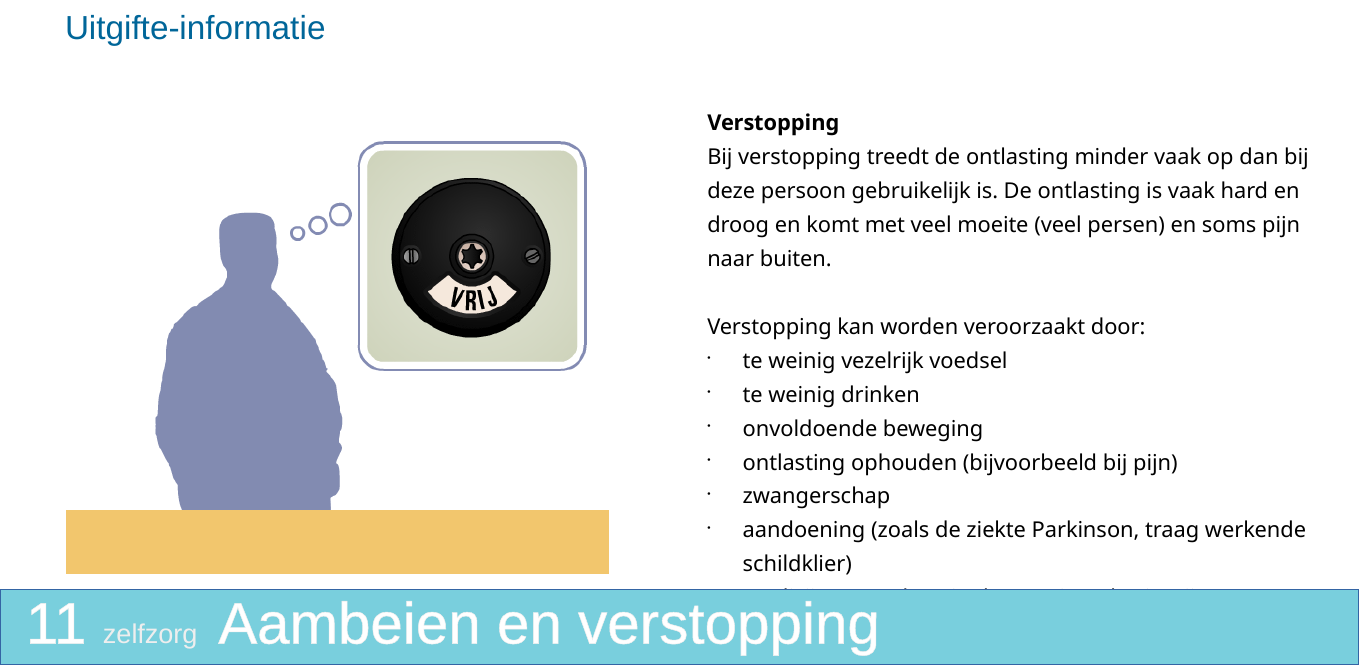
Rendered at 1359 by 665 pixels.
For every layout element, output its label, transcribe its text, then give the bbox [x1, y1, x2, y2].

text_box Verstopping Bij verstopping treedt de ontlasting minder vaak op dan bij deze persoon gebruikelijk is. De ontlasting is vaak hard en droog en komt met veel moeite (veel persen) en soms pijn naar buiten. Verstopping kan worden veroorzaakt door: te weinig vezelrijk voedsel te weinig drinken onvoldoende beweging ontlasting ophouden (bijvoorbeeld bij pijn) zwangerschap aandoening (zoals de ziekte Parkinson, traag werkende schildklier) medicijnen (zoals opioïden, antipsychotica, ijzer, statines en bepaalde diuretica) [692, 95, 1335, 589]
text_box [0, 589, 1359, 665]
picture [66, 118, 609, 574]
title 11 zelfzorg Aambeien en verstopping [26, 590, 993, 665]
title Uitgifte-informatie [65, 9, 1288, 83]
